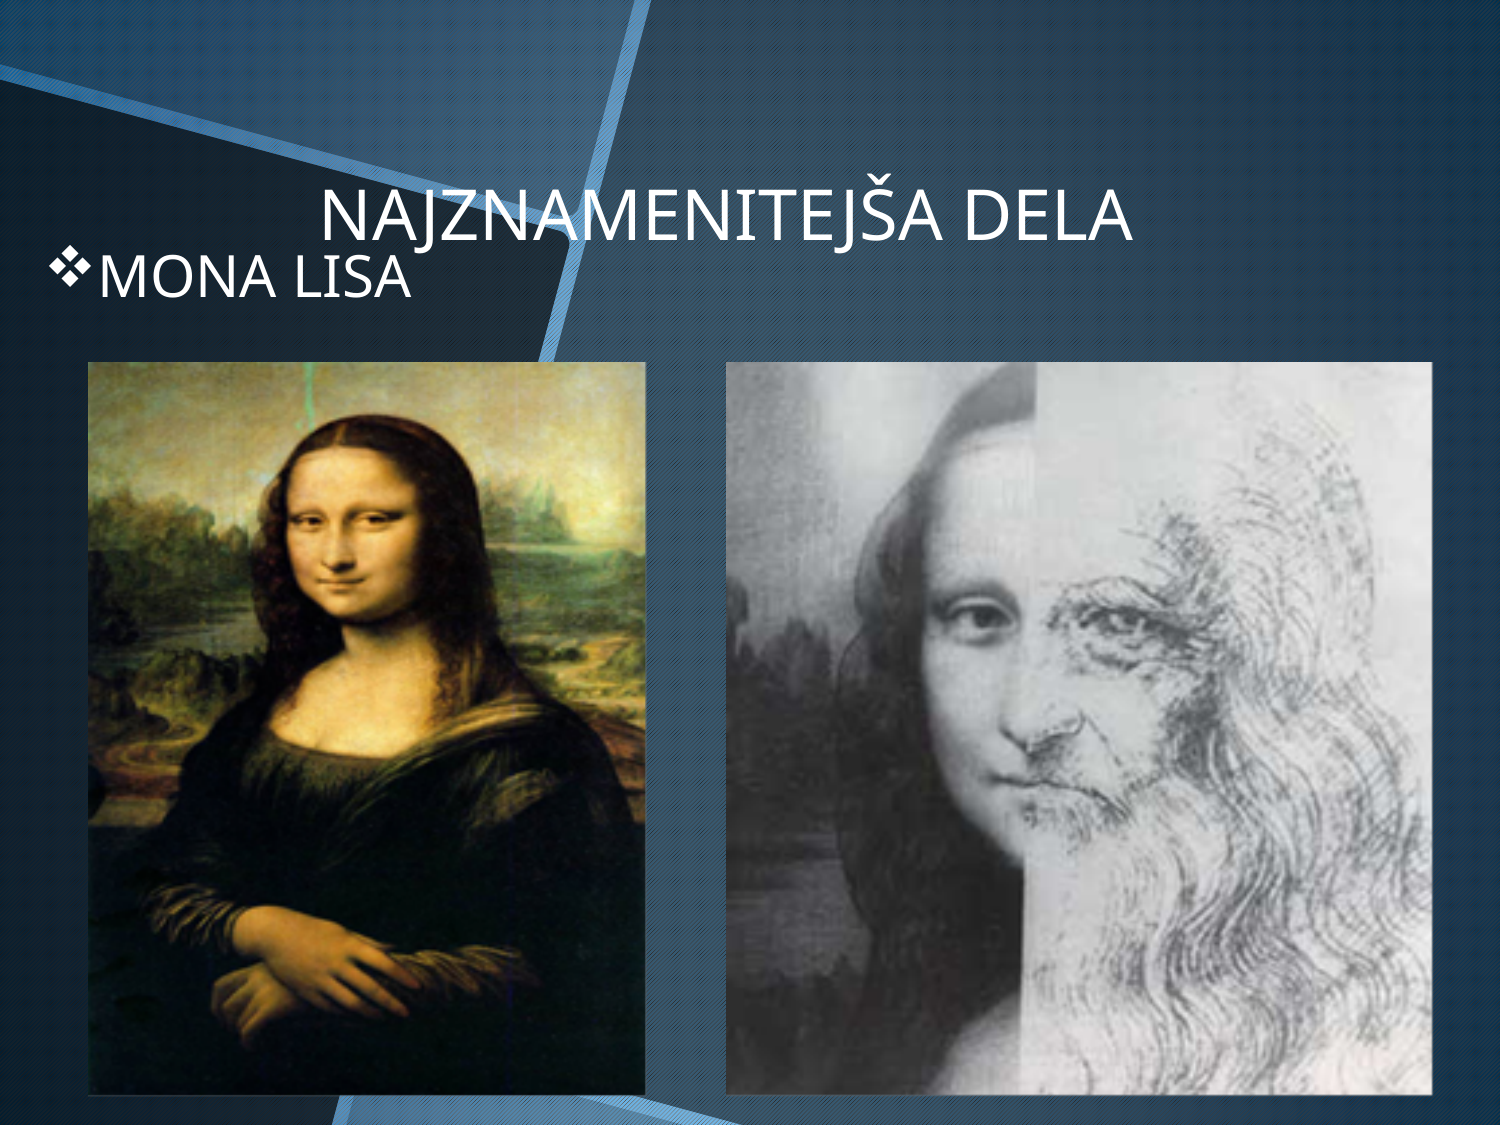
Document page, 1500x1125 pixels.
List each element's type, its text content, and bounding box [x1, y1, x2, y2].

picture [88, 362, 650, 1099]
text_box MONA LISA [29, 231, 1270, 387]
title NAJZNAMENITEJŠA DELA [289, 90, 1164, 231]
picture [726, 362, 1436, 1099]
